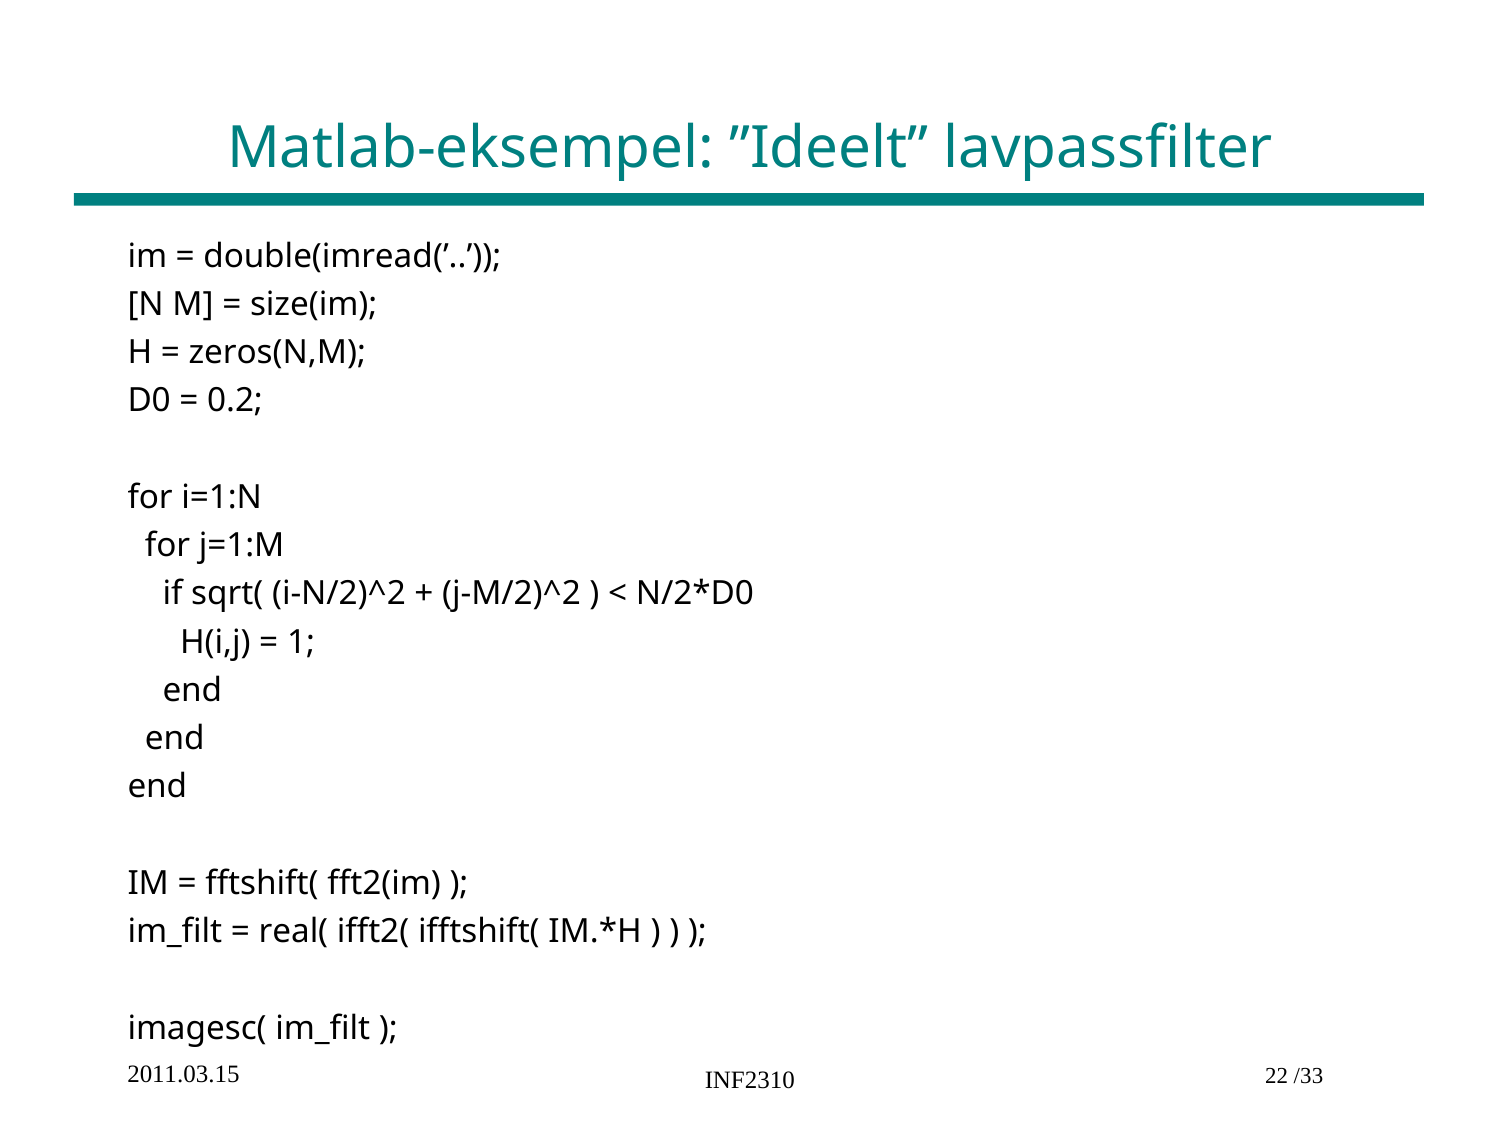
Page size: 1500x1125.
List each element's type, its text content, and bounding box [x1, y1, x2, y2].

list im = double(imread(’..’)); [N M] = size(im); H = zeros(N,M); D0 = 0.2; for i=1:N for j=1:M if sqrt( (i-N/2)^2 + (j-M/2)^2 ) < N/2*D0 H(i,j) = 1; end end end IM = fftshift( fft2(im) ); im_filt = real( ifft2( ifftshift( IM.*H ) ) ); imagesc( im_filt ); [112, 226, 1388, 1054]
title Matlab-eksempel: ”Ideelt” lavpassfilter [112, 62, 1388, 226]
